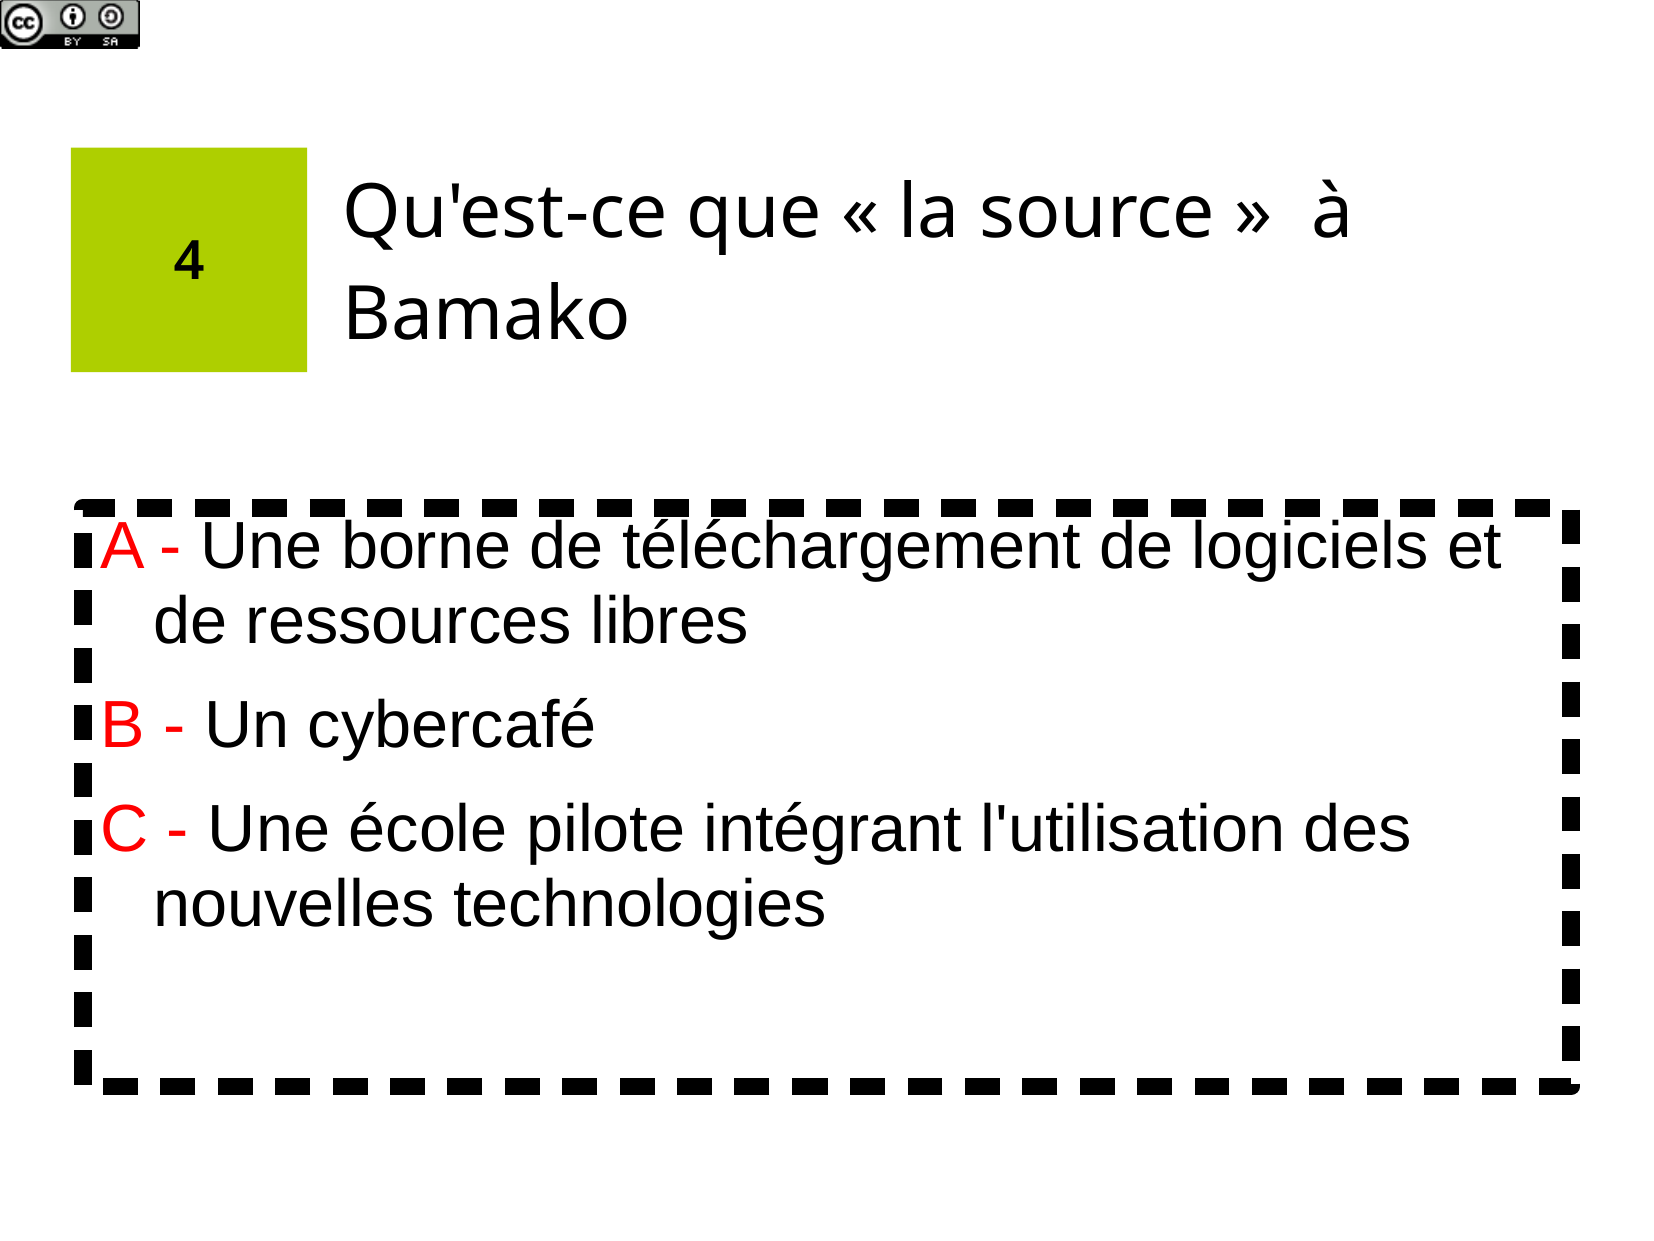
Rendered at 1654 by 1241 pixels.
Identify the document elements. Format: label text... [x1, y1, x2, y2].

list Une borne de téléchargement de logiciels et de ressources libres Un cybercafé Une école pilote intégrant l'utilisation des nouvelles technologies [82, 507, 1571, 1087]
title Qu'est-ce que « la source » à Bamako [342, 59, 1571, 461]
picture [0, 0, 140, 49]
